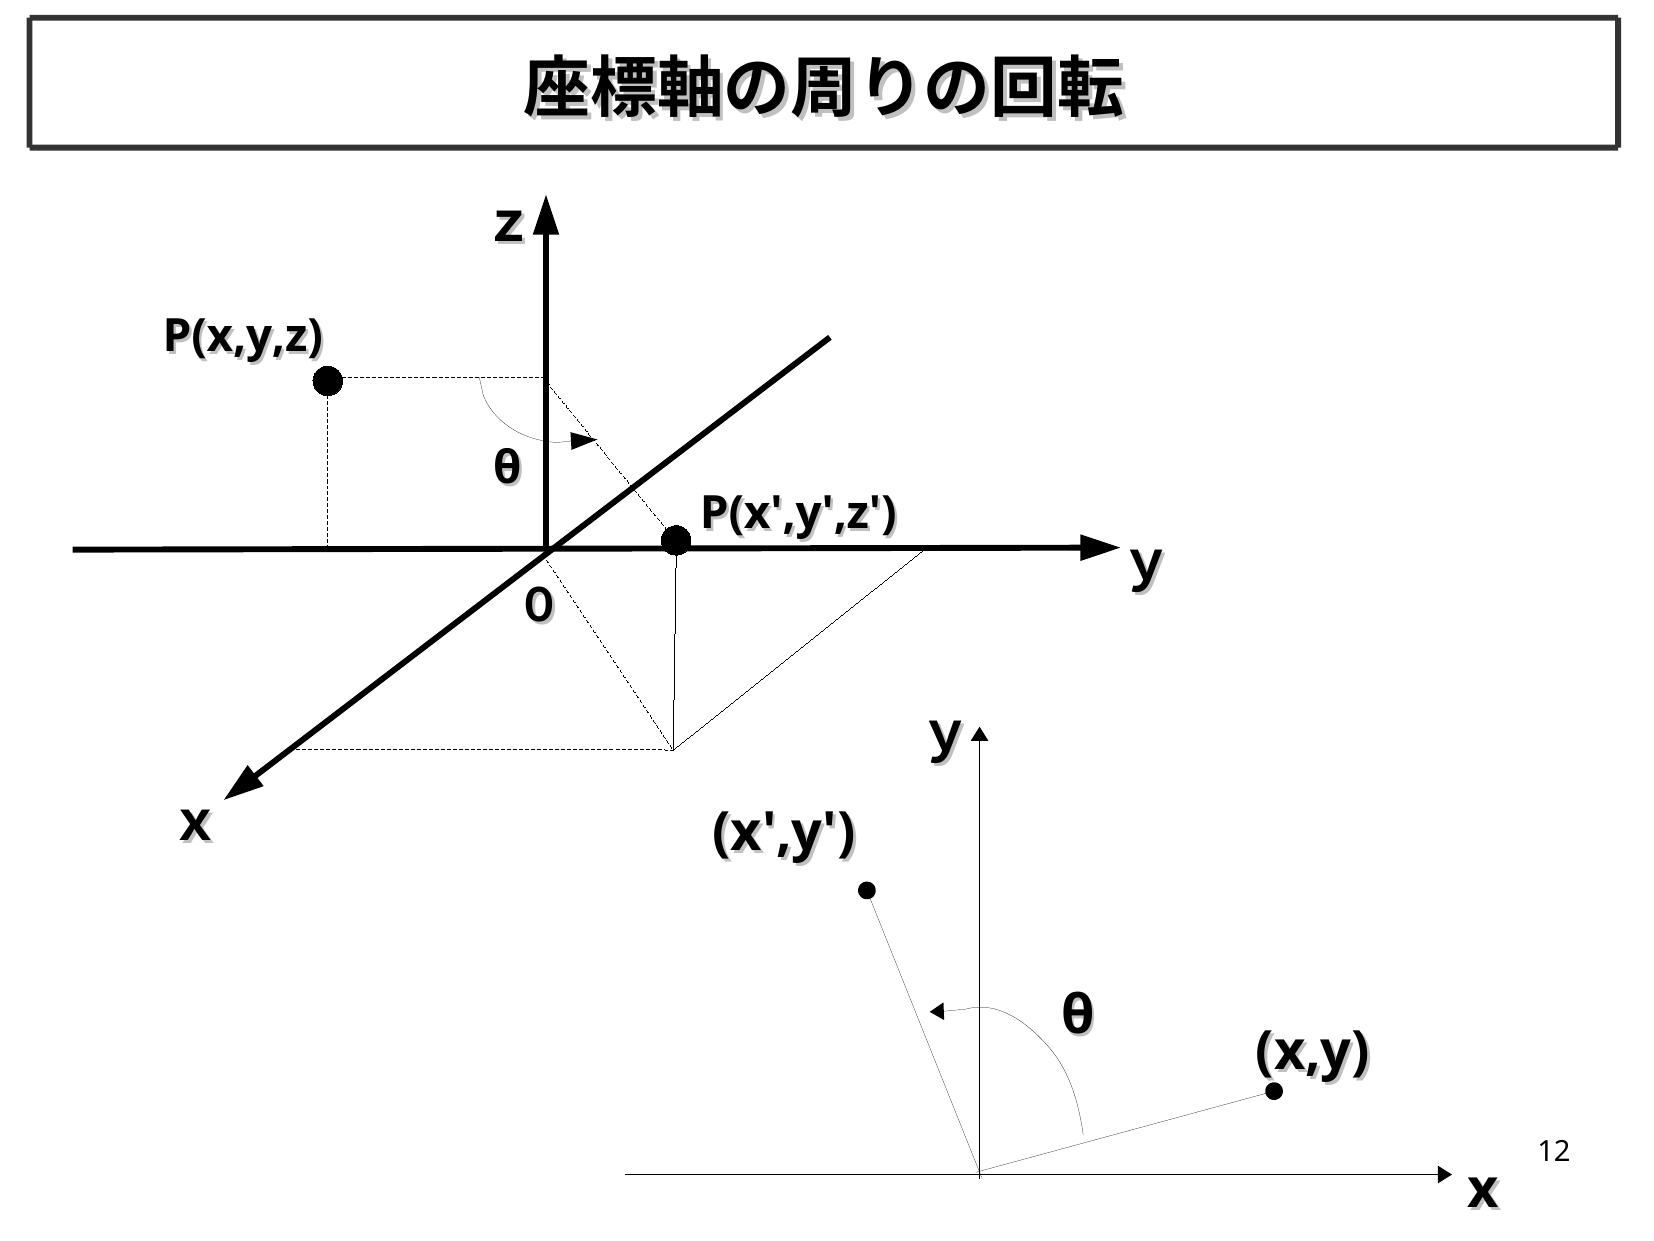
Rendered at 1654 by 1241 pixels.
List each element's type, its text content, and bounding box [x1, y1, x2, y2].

text_box ｘ [153, 769, 249, 875]
text_box (x,y) [1241, 1004, 1424, 1084]
text_box (x',y') [697, 785, 928, 866]
text_box ｚ [466, 171, 562, 276]
text_box θ [1046, 968, 1123, 1049]
text_box P(x,y,z) [147, 295, 384, 382]
text_box 座標軸の周りの回転 [29, 17, 1619, 148]
text_box [312, 366, 343, 396]
text_box x [1452, 1141, 1548, 1241]
text_box [661, 525, 685, 556]
text_box ｙ [1104, 510, 1199, 615]
text_box θ [478, 427, 573, 532]
text_box P(x',y',z') [685, 472, 969, 559]
text_box ｙ [903, 681, 999, 786]
text_box ０ [501, 561, 585, 648]
